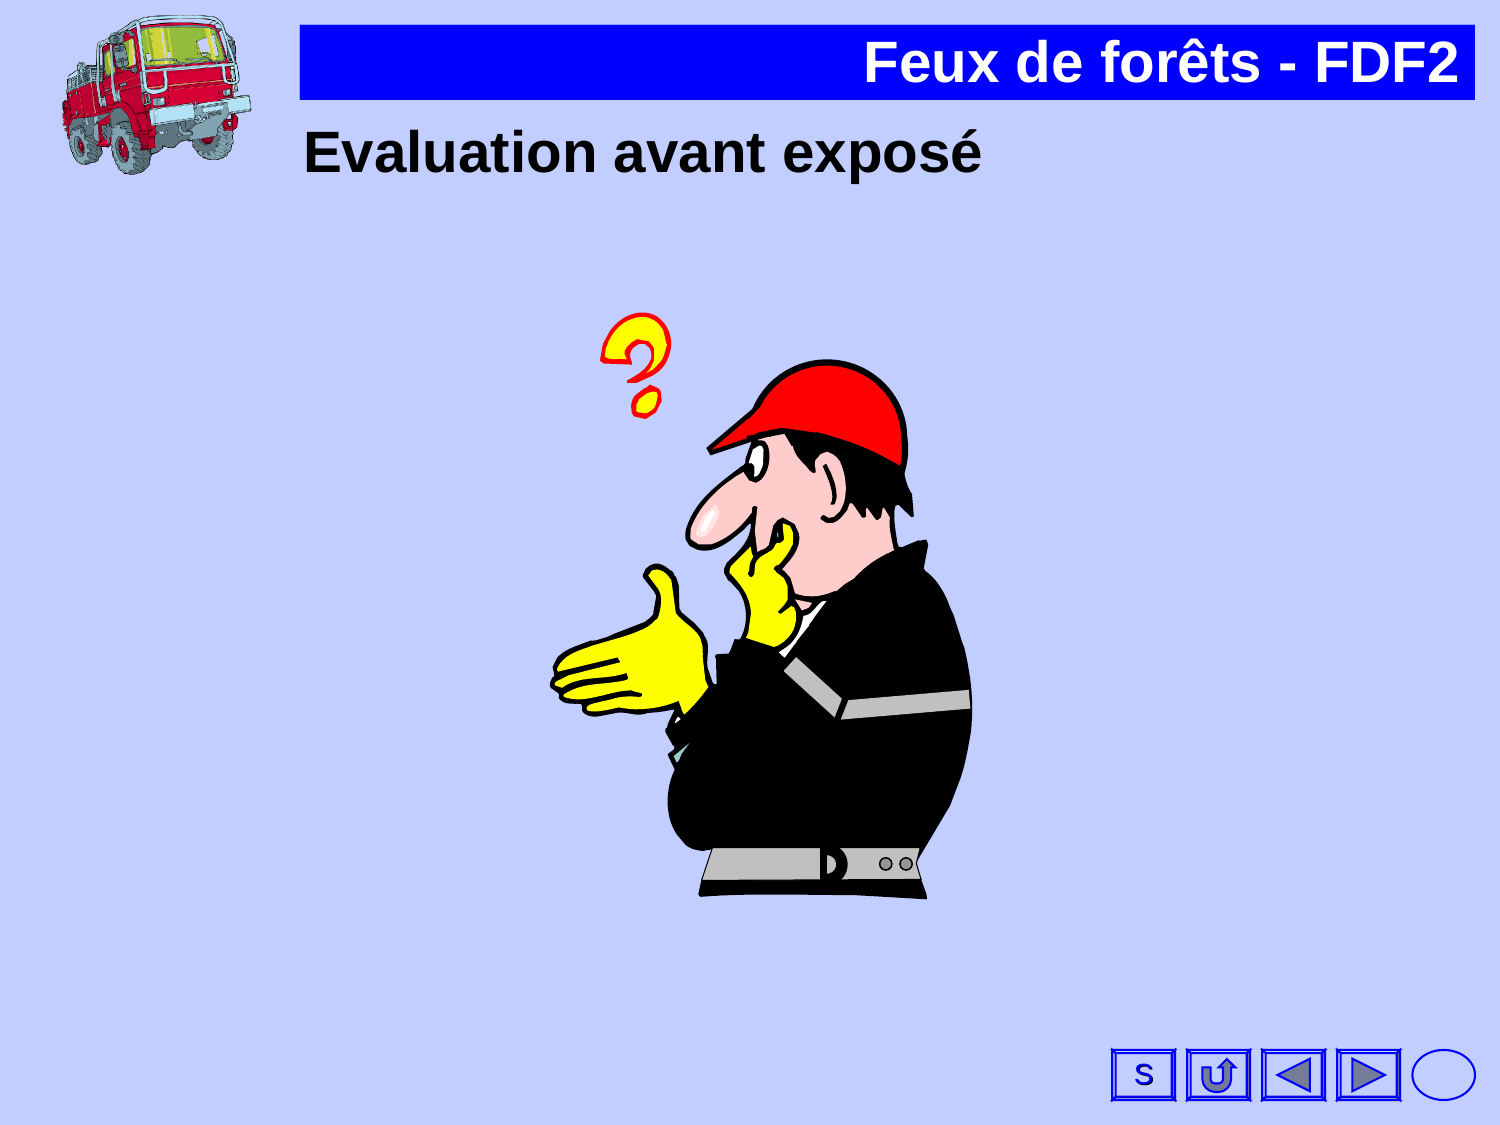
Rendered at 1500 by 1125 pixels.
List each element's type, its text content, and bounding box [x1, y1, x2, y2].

text_box Evaluation avant exposé [288, 112, 1000, 193]
text_box [1412, 1049, 1476, 1101]
text_box [600, 312, 672, 383]
text_box Feux de forêts - FDF2 [299, 24, 1475, 100]
text_box [631, 384, 662, 420]
text_box [549, 362, 973, 900]
